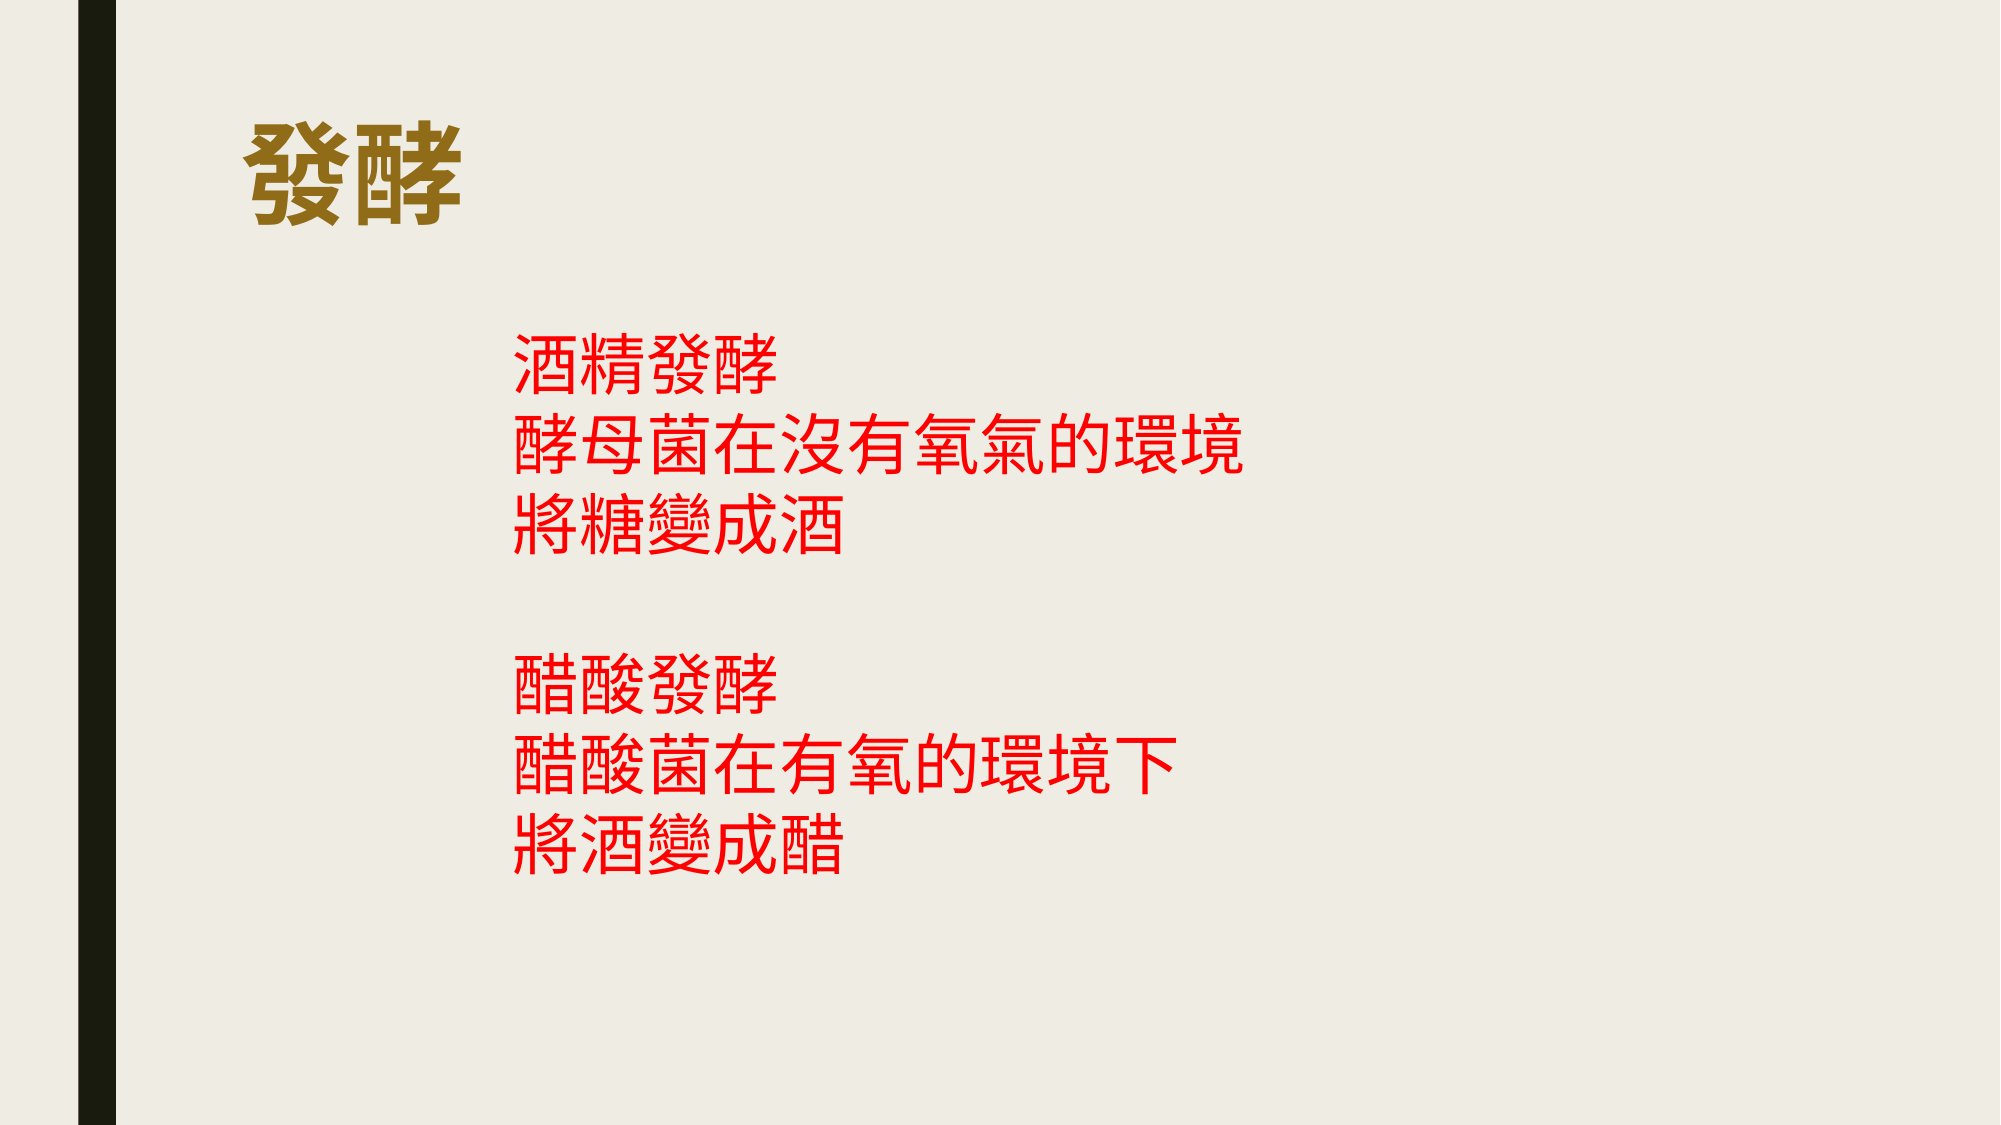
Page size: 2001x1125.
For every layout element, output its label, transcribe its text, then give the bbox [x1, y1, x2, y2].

text_box 酒精發酵 酵母菌在沒有氧氣的環境 將糖變成酒 醋酸發酵 醋酸菌在有氧的環境下 將酒變成醋 [497, 315, 1700, 896]
title 發酵 [225, 112, 1801, 357]
